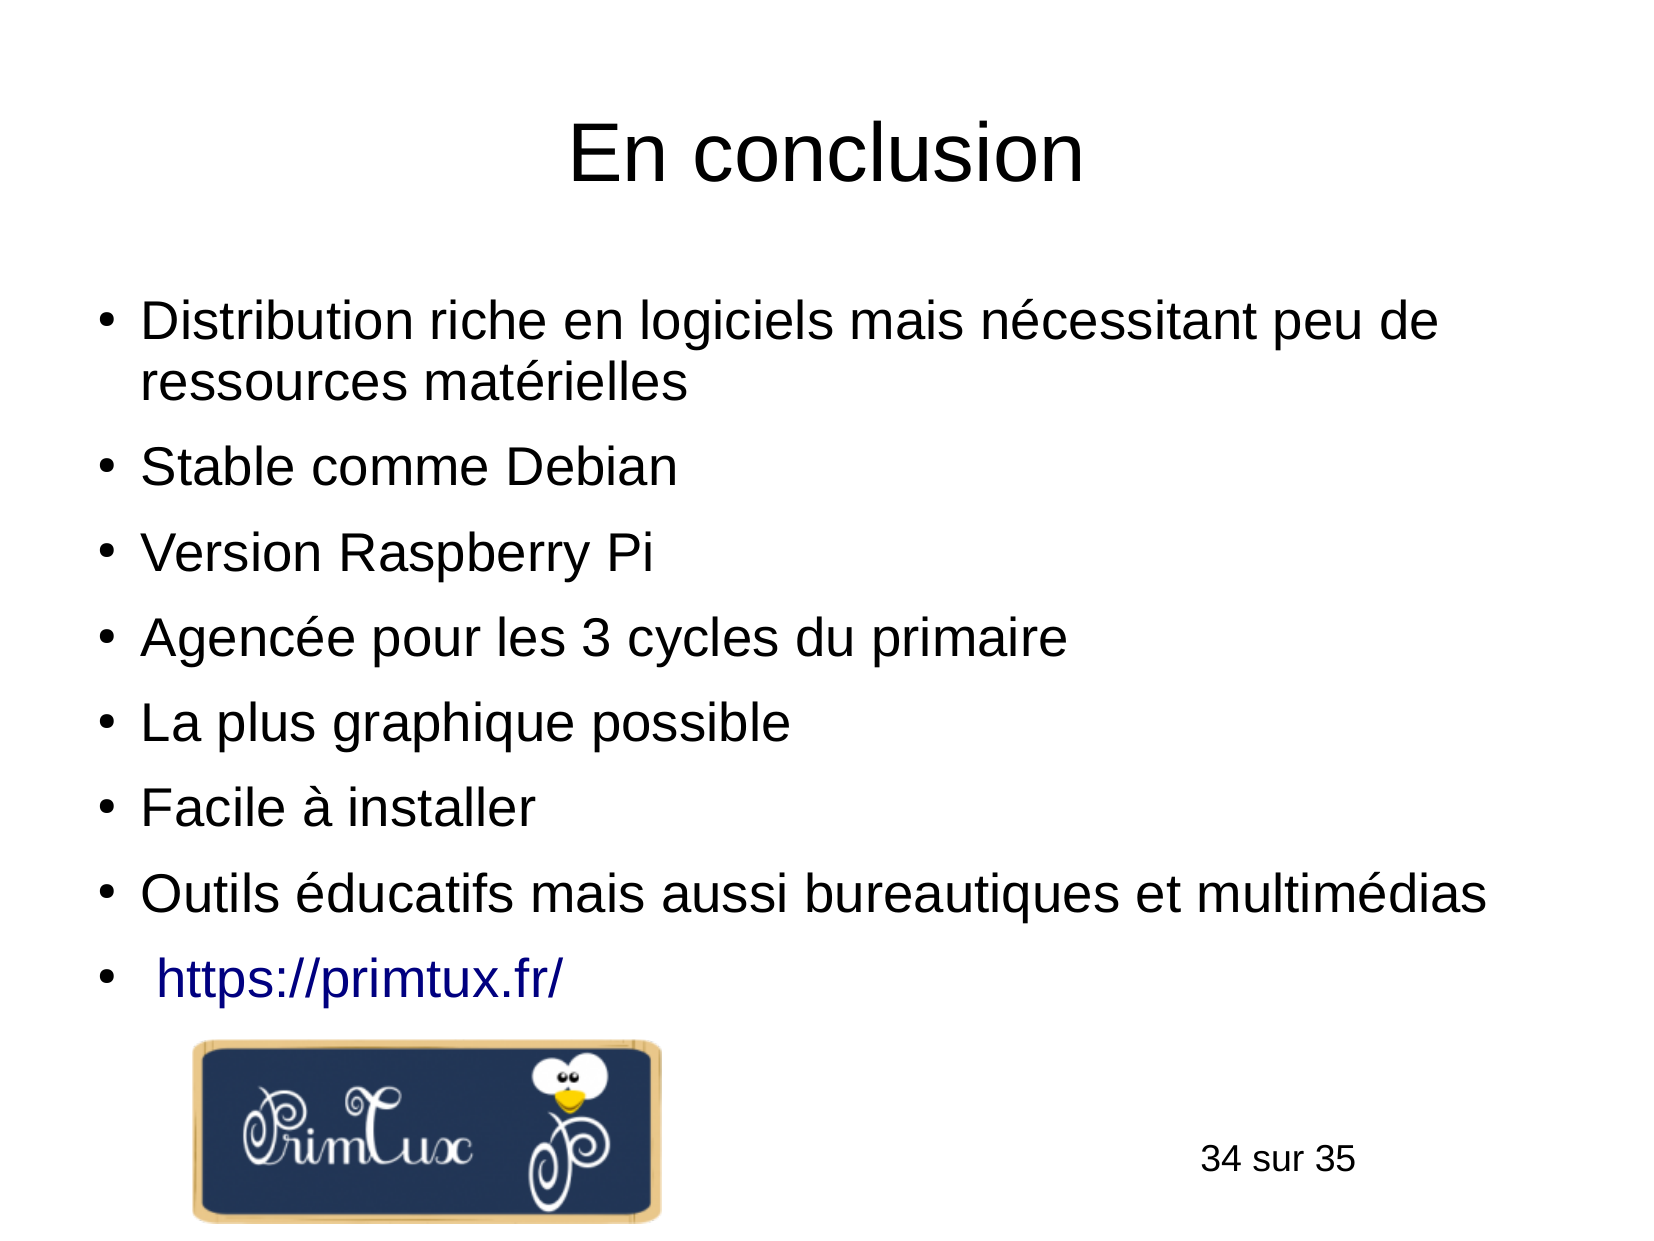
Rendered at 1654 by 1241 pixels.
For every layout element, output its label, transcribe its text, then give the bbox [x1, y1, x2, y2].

title En conclusion [82, 49, 1571, 257]
picture [192, 1039, 662, 1224]
list Distribution riche en logiciels mais nécessitant peu de ressources matérielles Stable comme Debian Version Raspberry Pi Agencée pour les 3 cycles du primaire La plus graphique possible Facile à installer Outils éducatifs mais aussi bureautiques et multimédias https://primtux.fr/ [82, 290, 1571, 1010]
